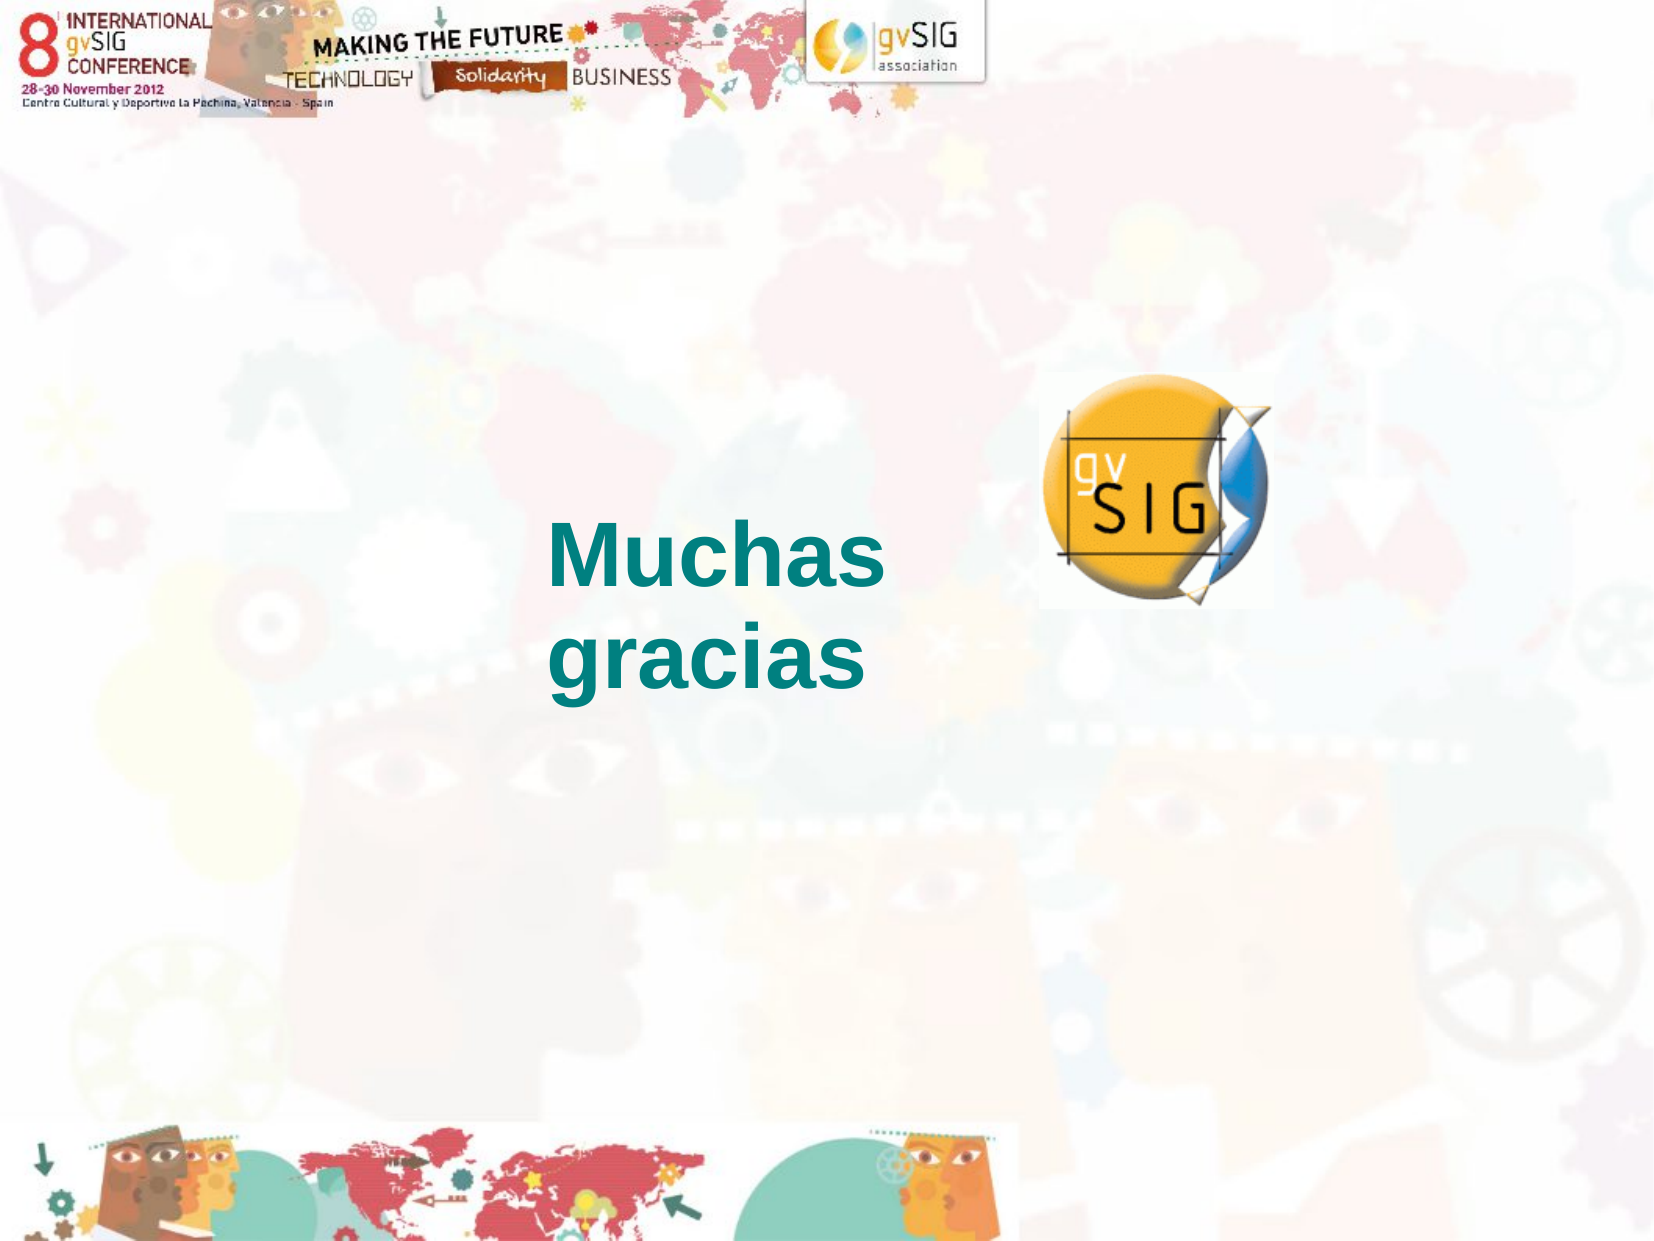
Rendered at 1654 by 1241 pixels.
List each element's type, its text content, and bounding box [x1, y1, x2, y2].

text_box Muchas gracias [531, 496, 1126, 629]
picture [0, 0, 1654, 1241]
